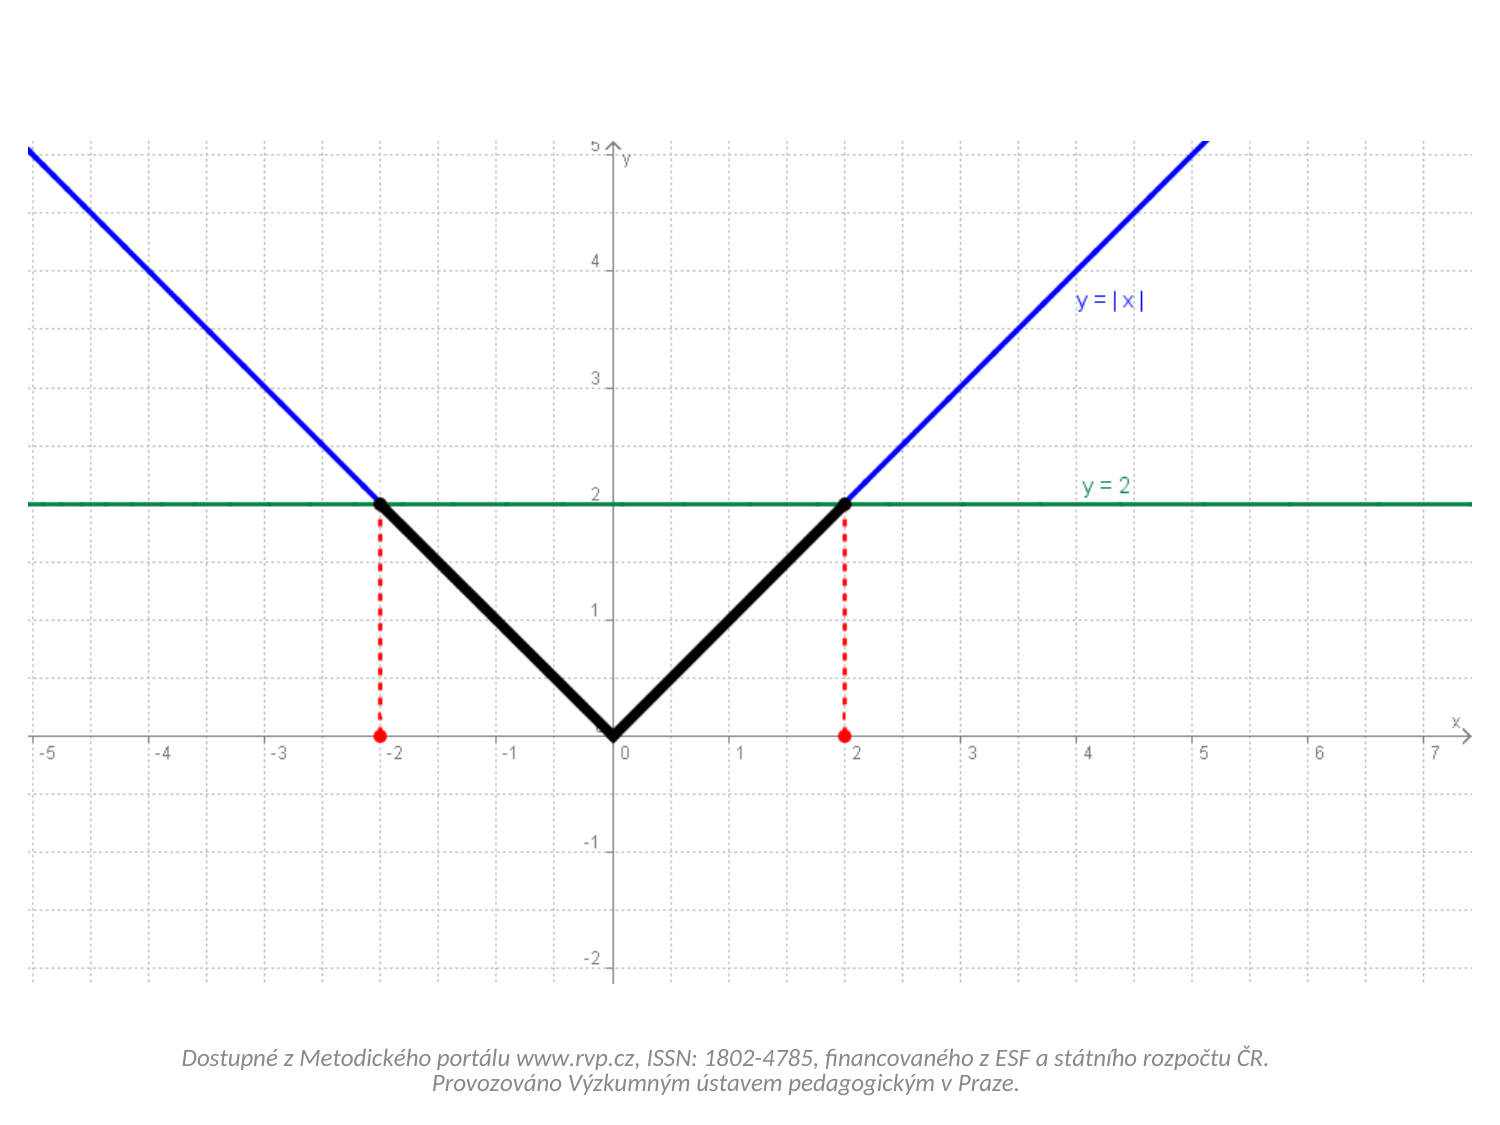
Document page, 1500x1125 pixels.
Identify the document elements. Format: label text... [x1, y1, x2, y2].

text_box Dostupné z Metodického portálu www.rvp.cz, ISSN: 1802-4785, financovaného z ESF a státního rozpočtu ČR. Provozováno Výzkumným ústavem pedagogickým v Praze. [105, 1042, 1348, 1103]
picture [28, 141, 1472, 984]
